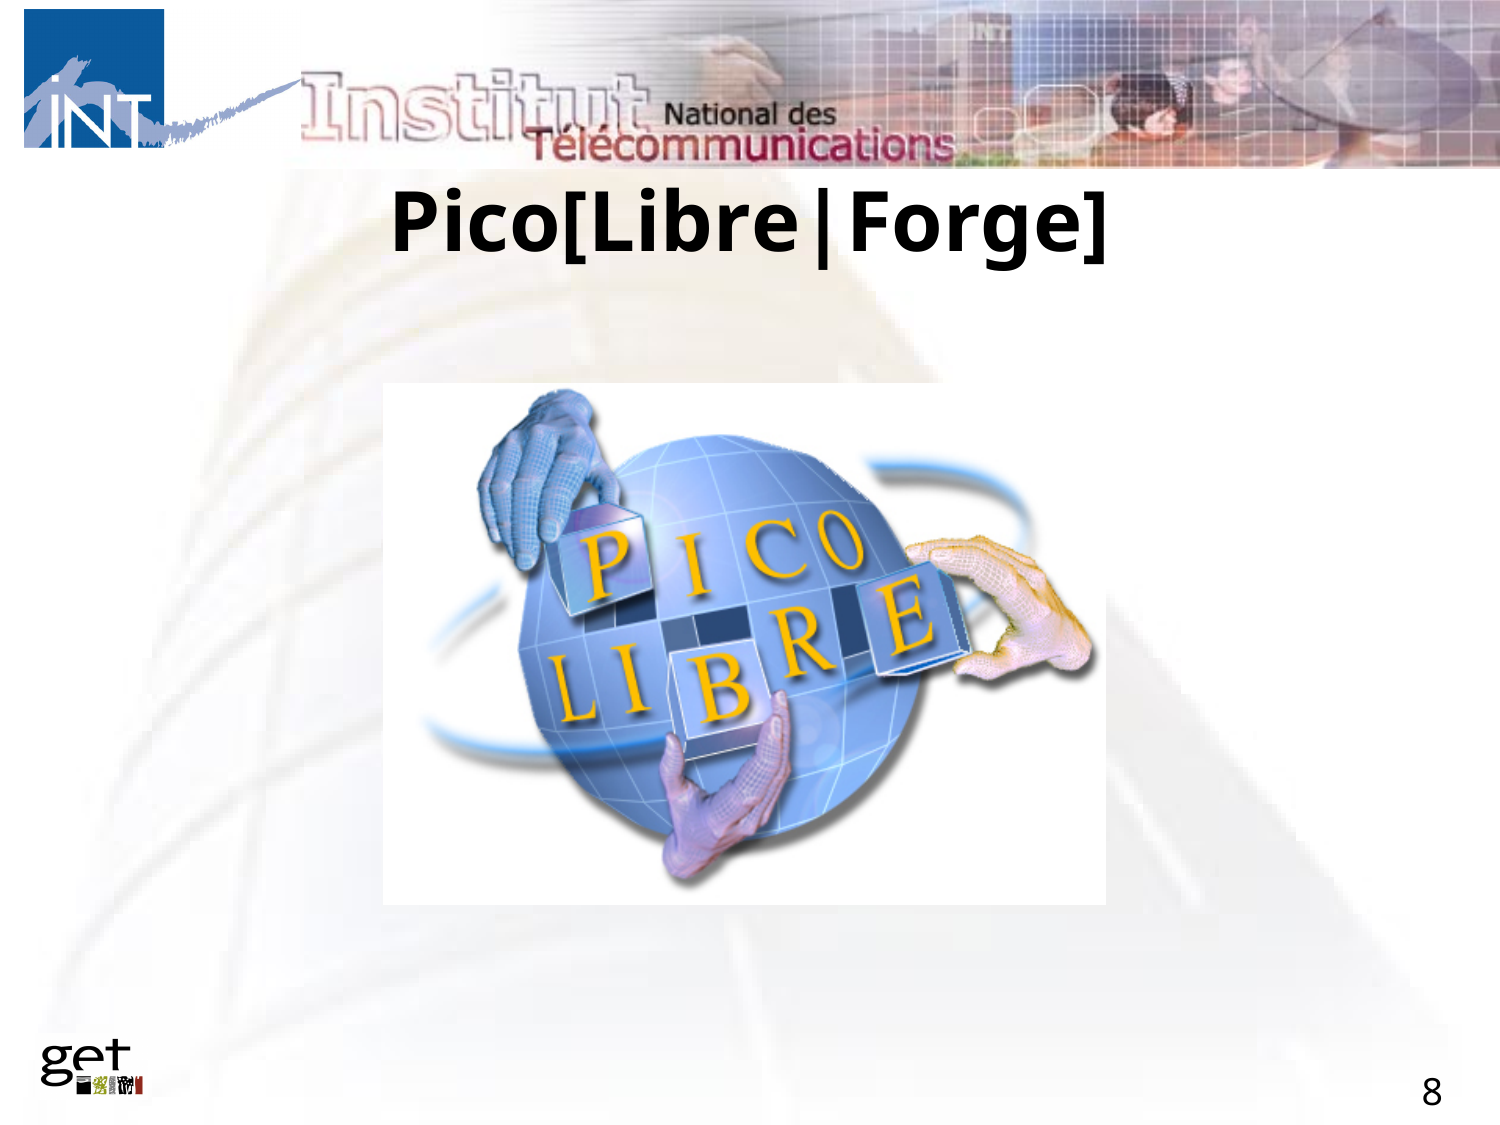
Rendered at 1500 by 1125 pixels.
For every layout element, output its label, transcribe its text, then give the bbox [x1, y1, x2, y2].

picture [0, 0, 1500, 1125]
title Pico[Libre|Forge] [75, 156, 1425, 276]
